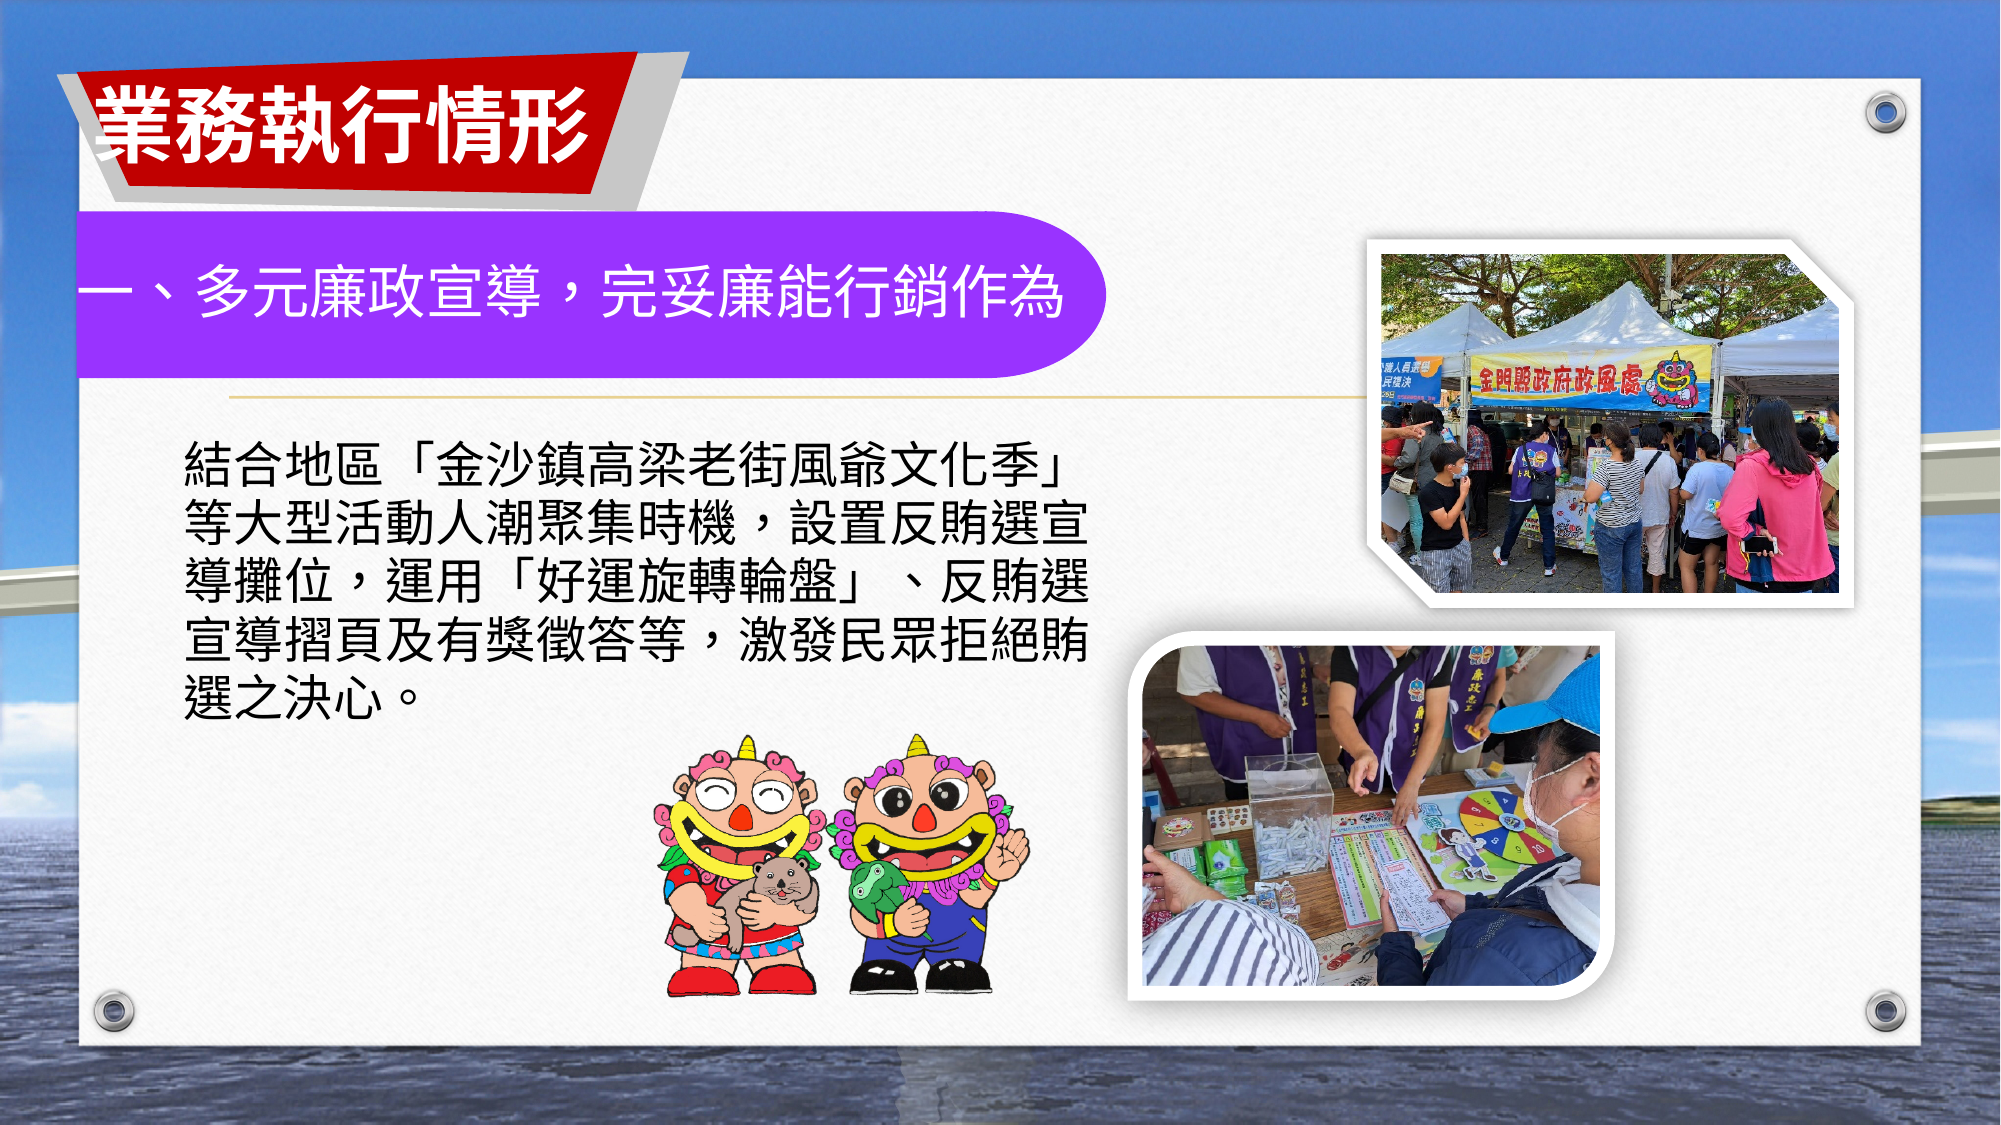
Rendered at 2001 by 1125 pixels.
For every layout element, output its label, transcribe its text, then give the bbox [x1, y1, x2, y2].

text_box 一、多元廉政宣導，完妥廉能行銷作為 [76, 236, 1067, 345]
picture [0, 0, 2001, 1125]
text_box 業務執行情形 [76, 51, 638, 194]
text_box [1135, 638, 1608, 994]
text_box [1374, 246, 1847, 601]
text_box 業務執行情形 [122, 107, 144, 114]
text_box 結合地區「金沙鎮高梁老街風爺文化季」等大型活動人潮聚集時機，設置反賄選宣導攤位，運用「好運旋轉輪盤」、反賄選宣導摺頁及有獎徵答等，激發民眾拒絕賄選之決心。 [168, 427, 1107, 734]
text_box 業務執行情形 [99, 122, 128, 130]
text_box [56, 51, 1107, 379]
